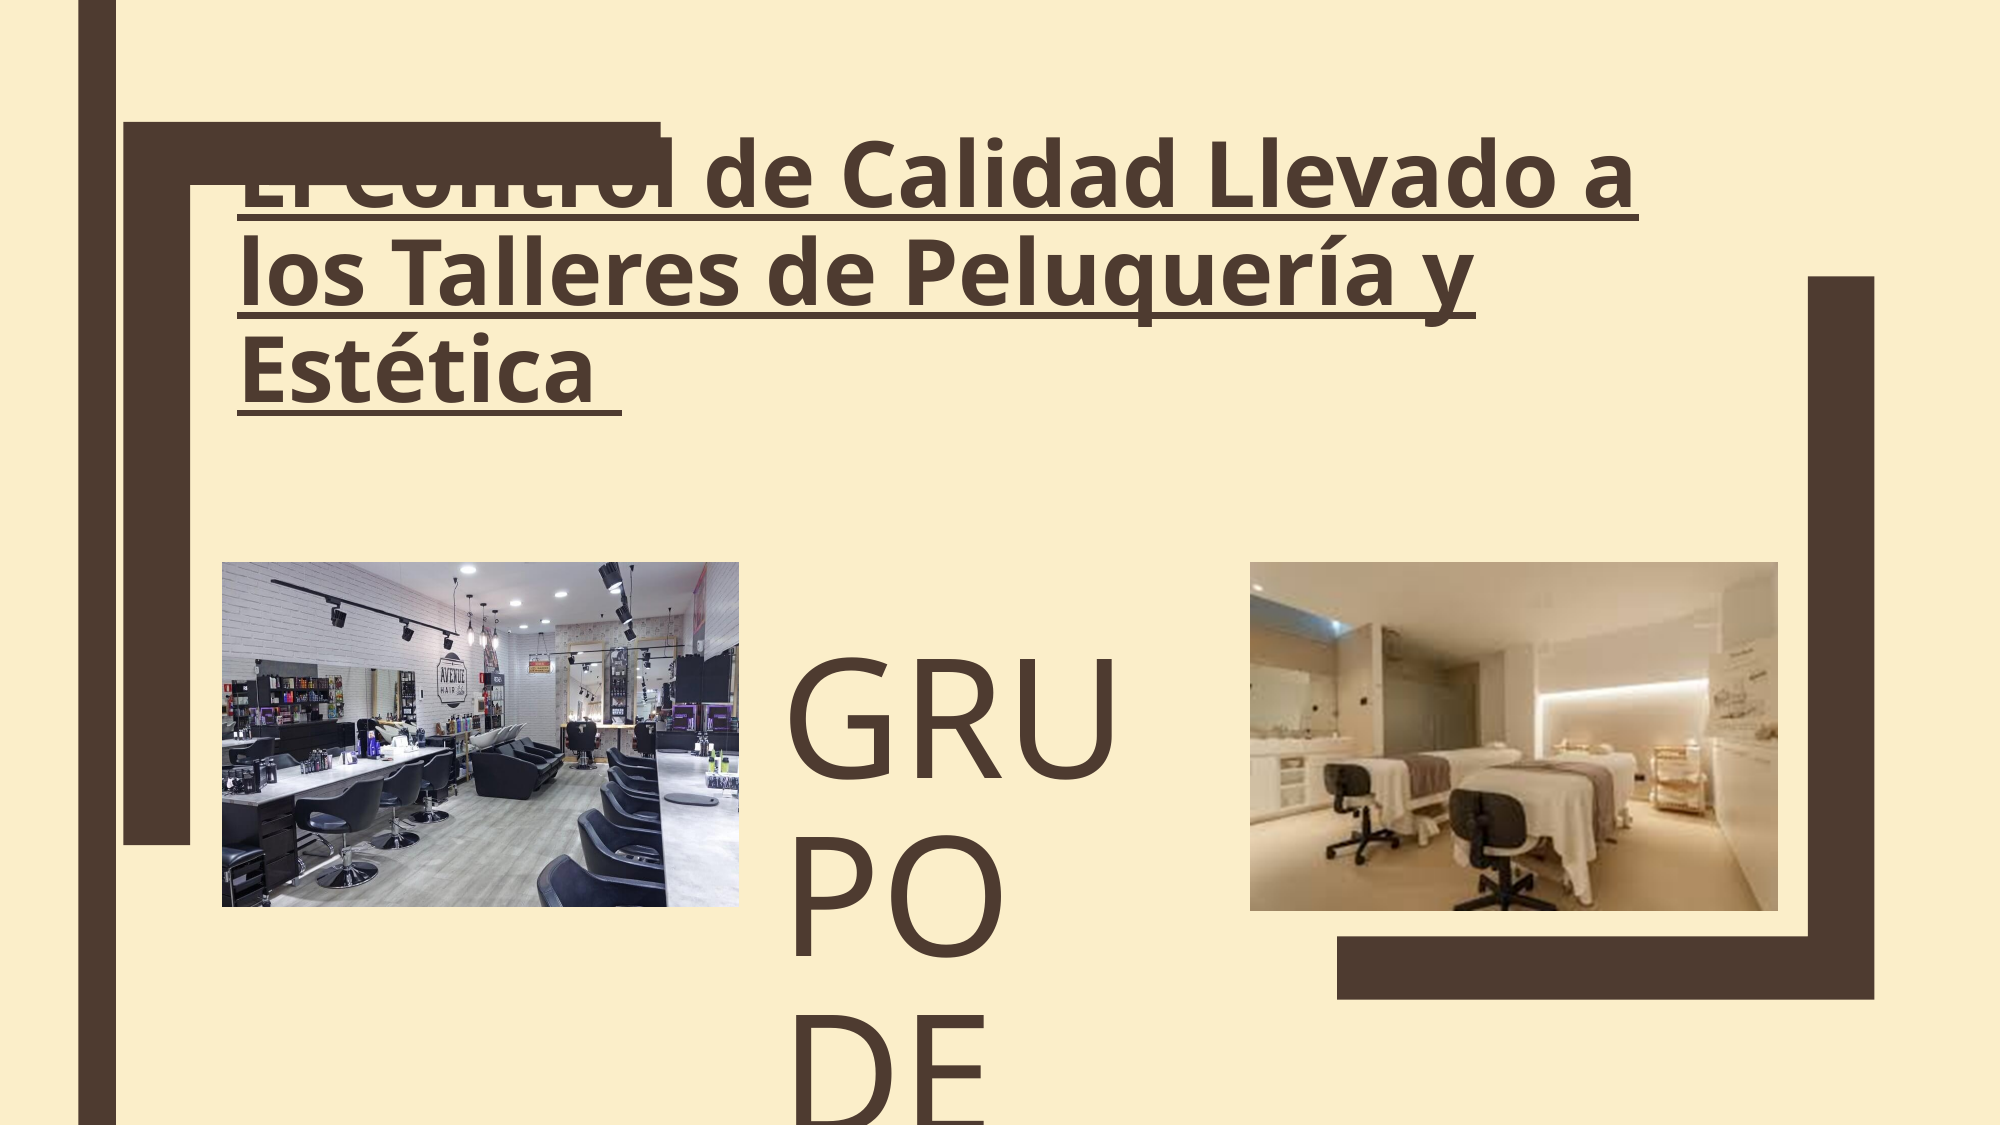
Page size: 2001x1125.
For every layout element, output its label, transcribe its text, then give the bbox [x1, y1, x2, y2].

title El Control de Calidad Llevado a los Talleres de Peluquería y Estética [222, 121, 1754, 466]
picture [222, 562, 739, 907]
picture [1250, 562, 1778, 911]
subtitle GRUPO DE TRABAJO IES El Tablero Curso 2019/2020 Código 201408GT052 [765, 629, 1235, 688]
